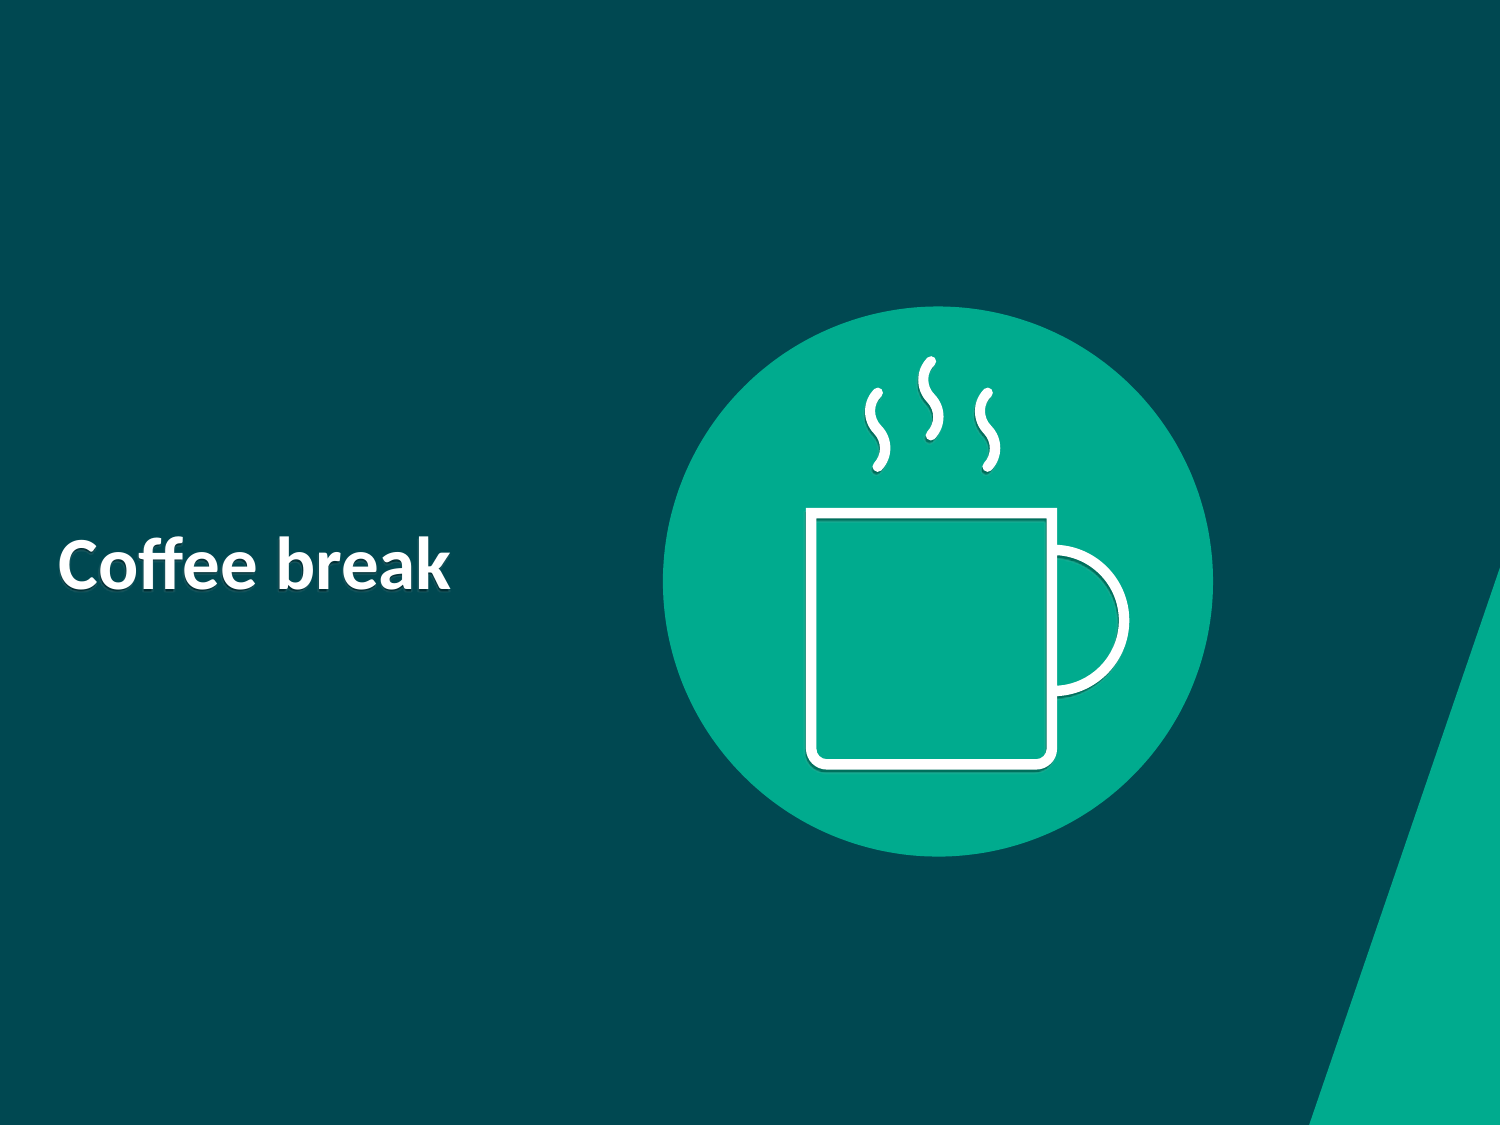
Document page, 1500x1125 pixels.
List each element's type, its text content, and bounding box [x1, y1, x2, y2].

title Coffee break [58, 501, 674, 624]
picture [715, 306, 1224, 815]
